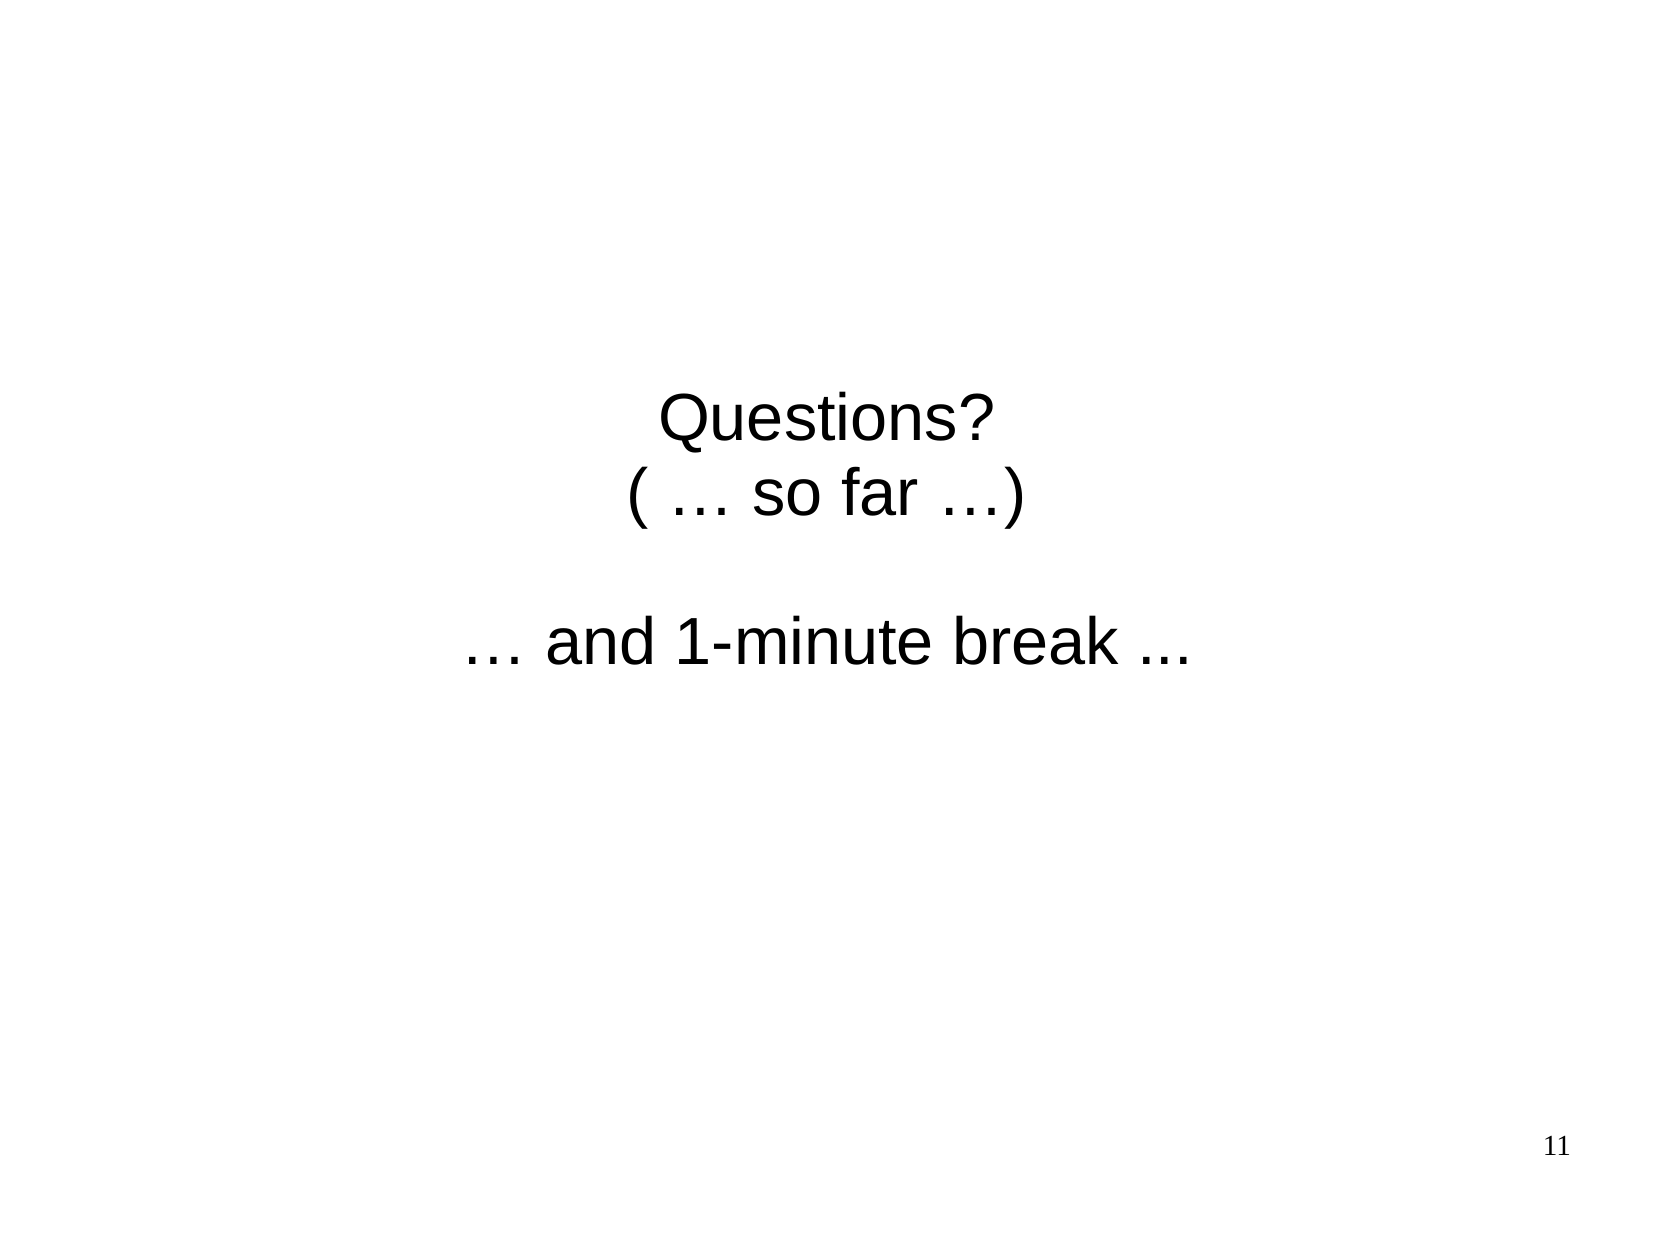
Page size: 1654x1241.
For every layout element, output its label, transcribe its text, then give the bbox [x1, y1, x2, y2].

subtitle Questions? ( … so far …) … and 1-minute break ... [82, 49, 1571, 1010]
